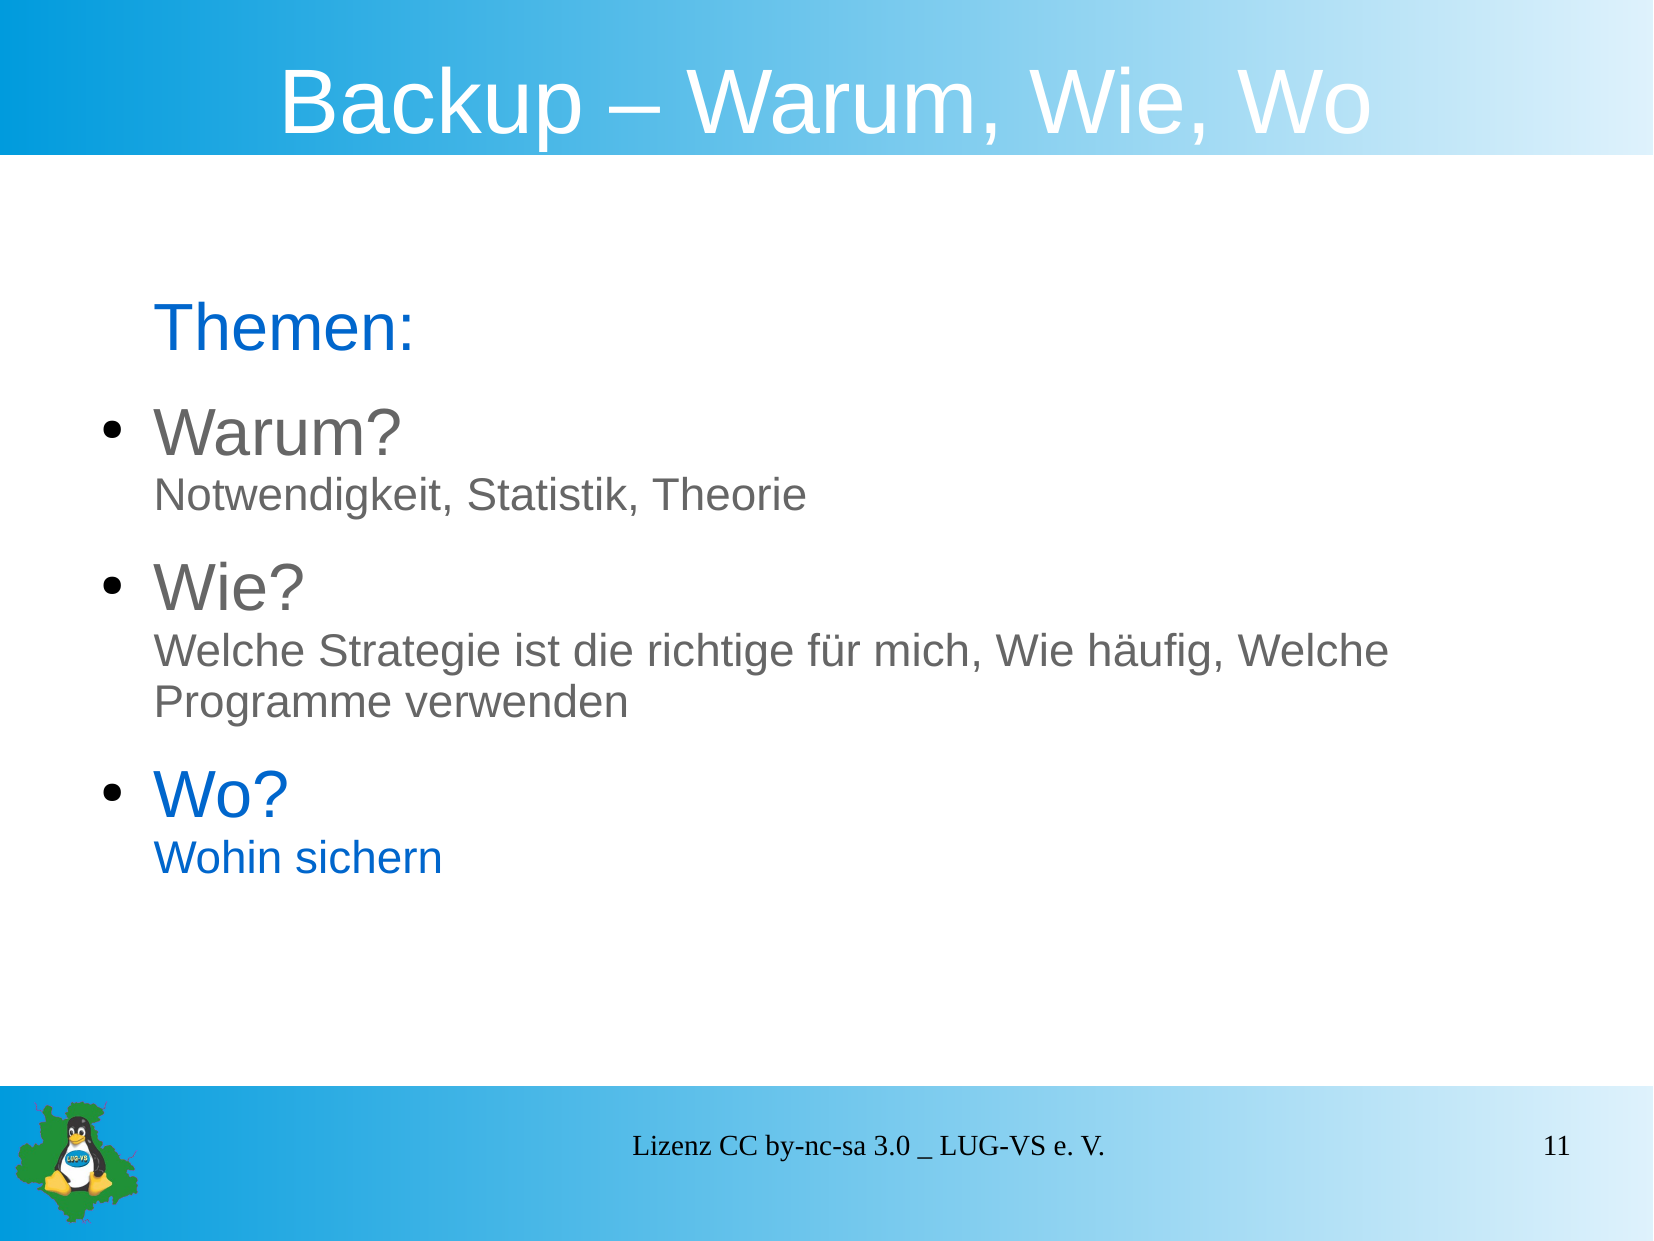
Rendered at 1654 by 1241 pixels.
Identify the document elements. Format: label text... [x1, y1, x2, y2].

picture [16, 1086, 142, 1241]
list Themen: Warum? Notwendigkeit, Statistik, Theorie Wie? Welche Strategie ist die richtige für mich, Wie häufig, Welche Programme verwenden Wo? Wohin sichern [82, 290, 1571, 1010]
text_box [82, 49, 1571, 155]
